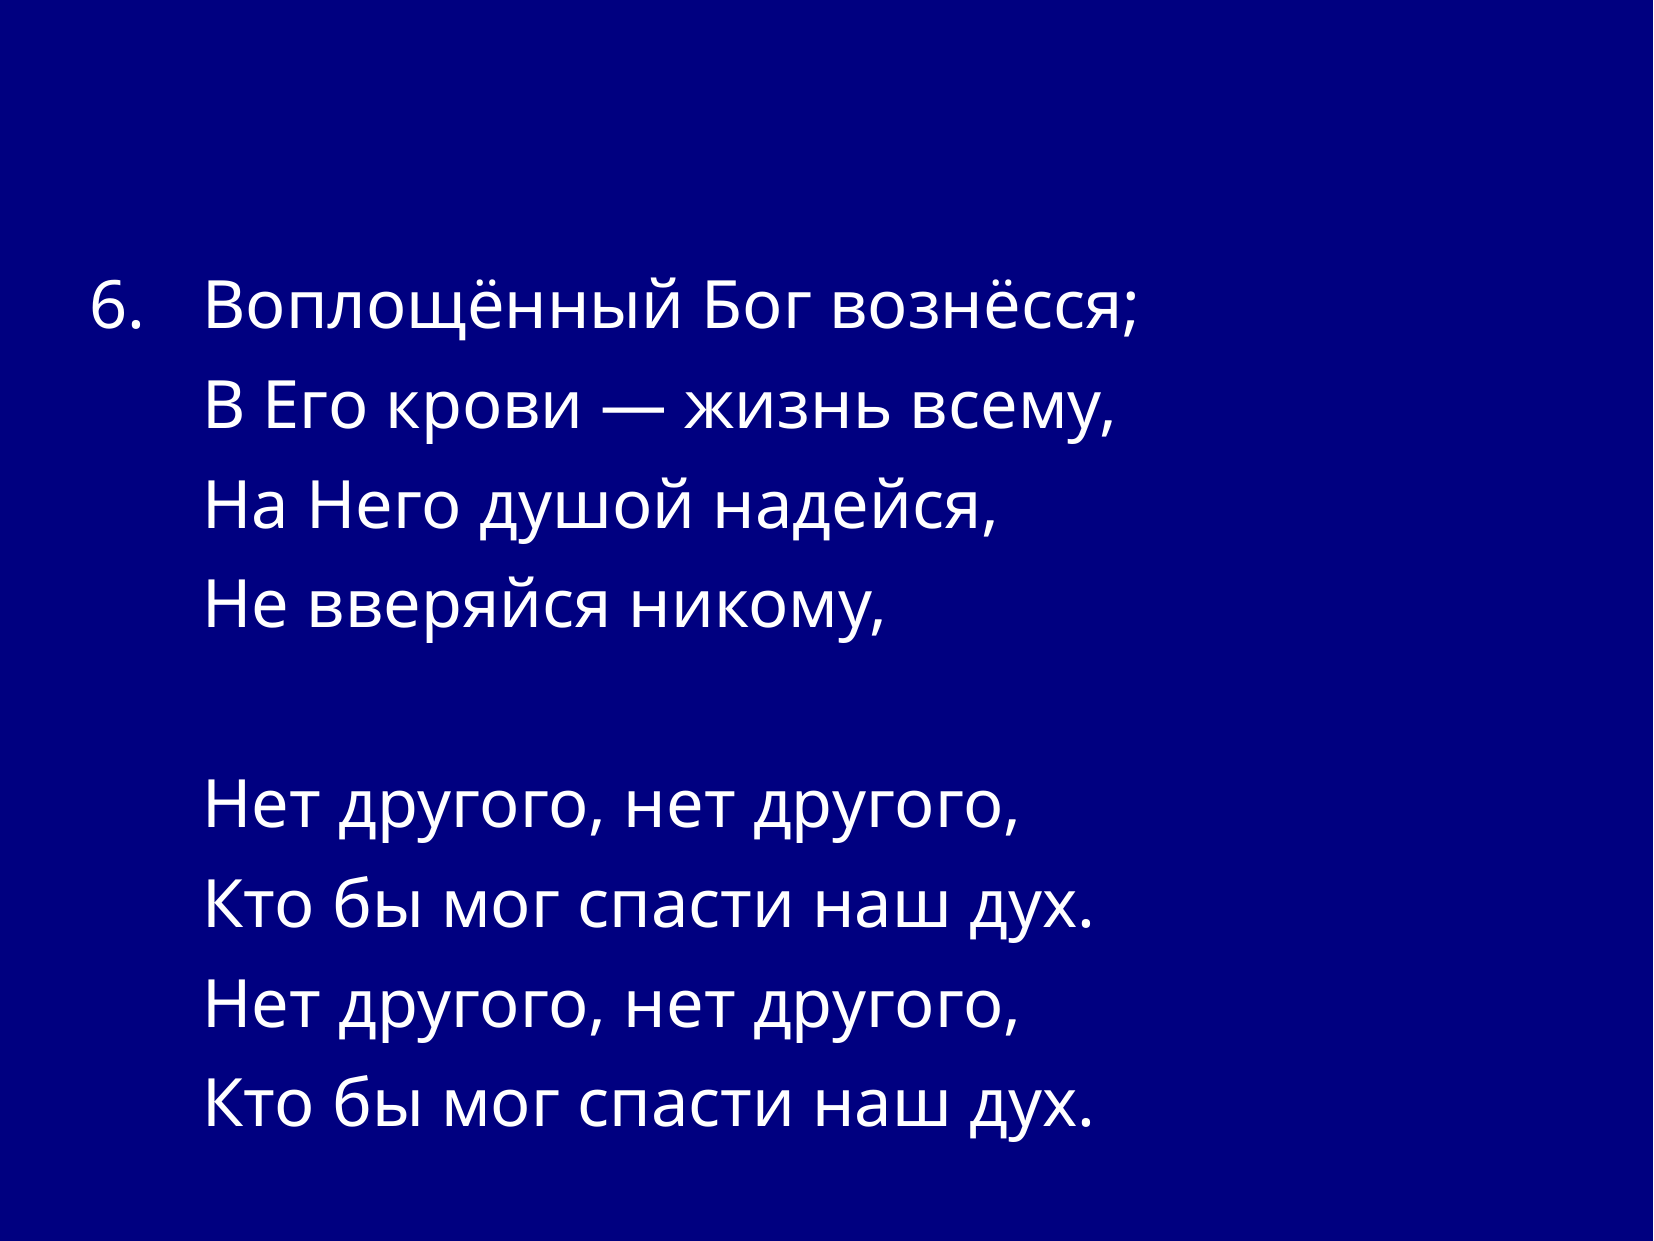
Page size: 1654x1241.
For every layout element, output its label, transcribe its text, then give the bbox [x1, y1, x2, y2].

text_box 6. Воплощённый Бог вознёсся; В Его крови — жизнь всему, На Него душой надейся, Не вверяйся никому, Нет другого, нет другого, Кто бы мог спасти наш дух. Нет другого, нет другого, Кто бы мог спасти наш дух. [75, 150, 1576, 1163]
